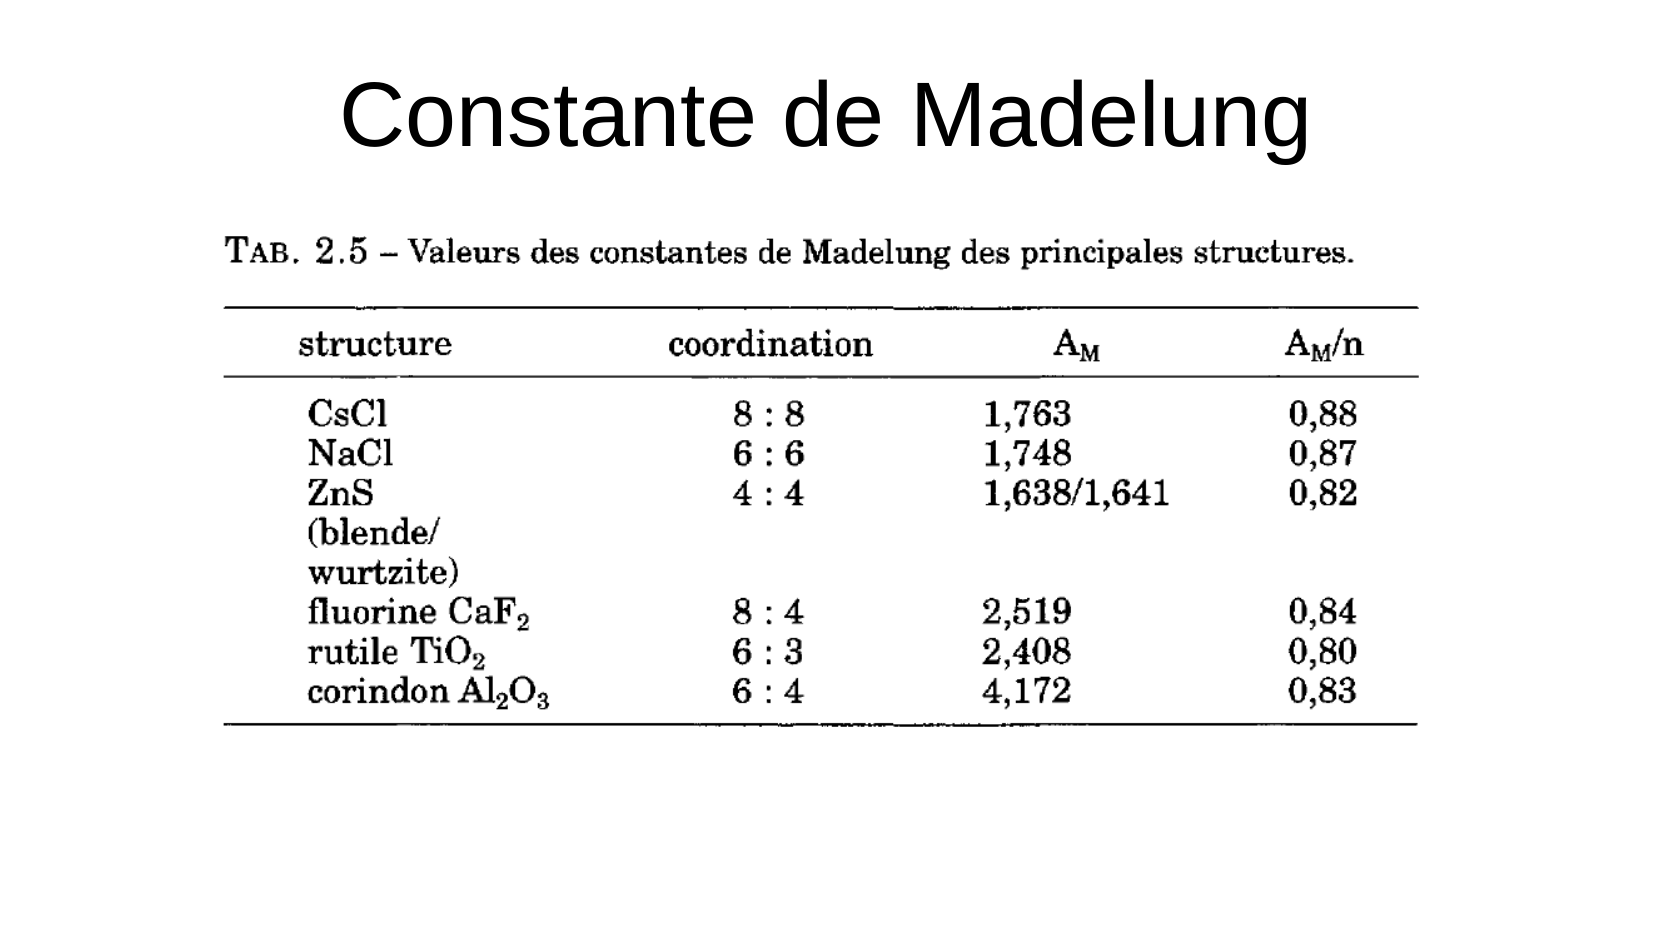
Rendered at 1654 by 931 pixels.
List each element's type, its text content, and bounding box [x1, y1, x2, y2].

picture [190, 200, 1474, 782]
title Constante de Madelung [82, 37, 1571, 193]
